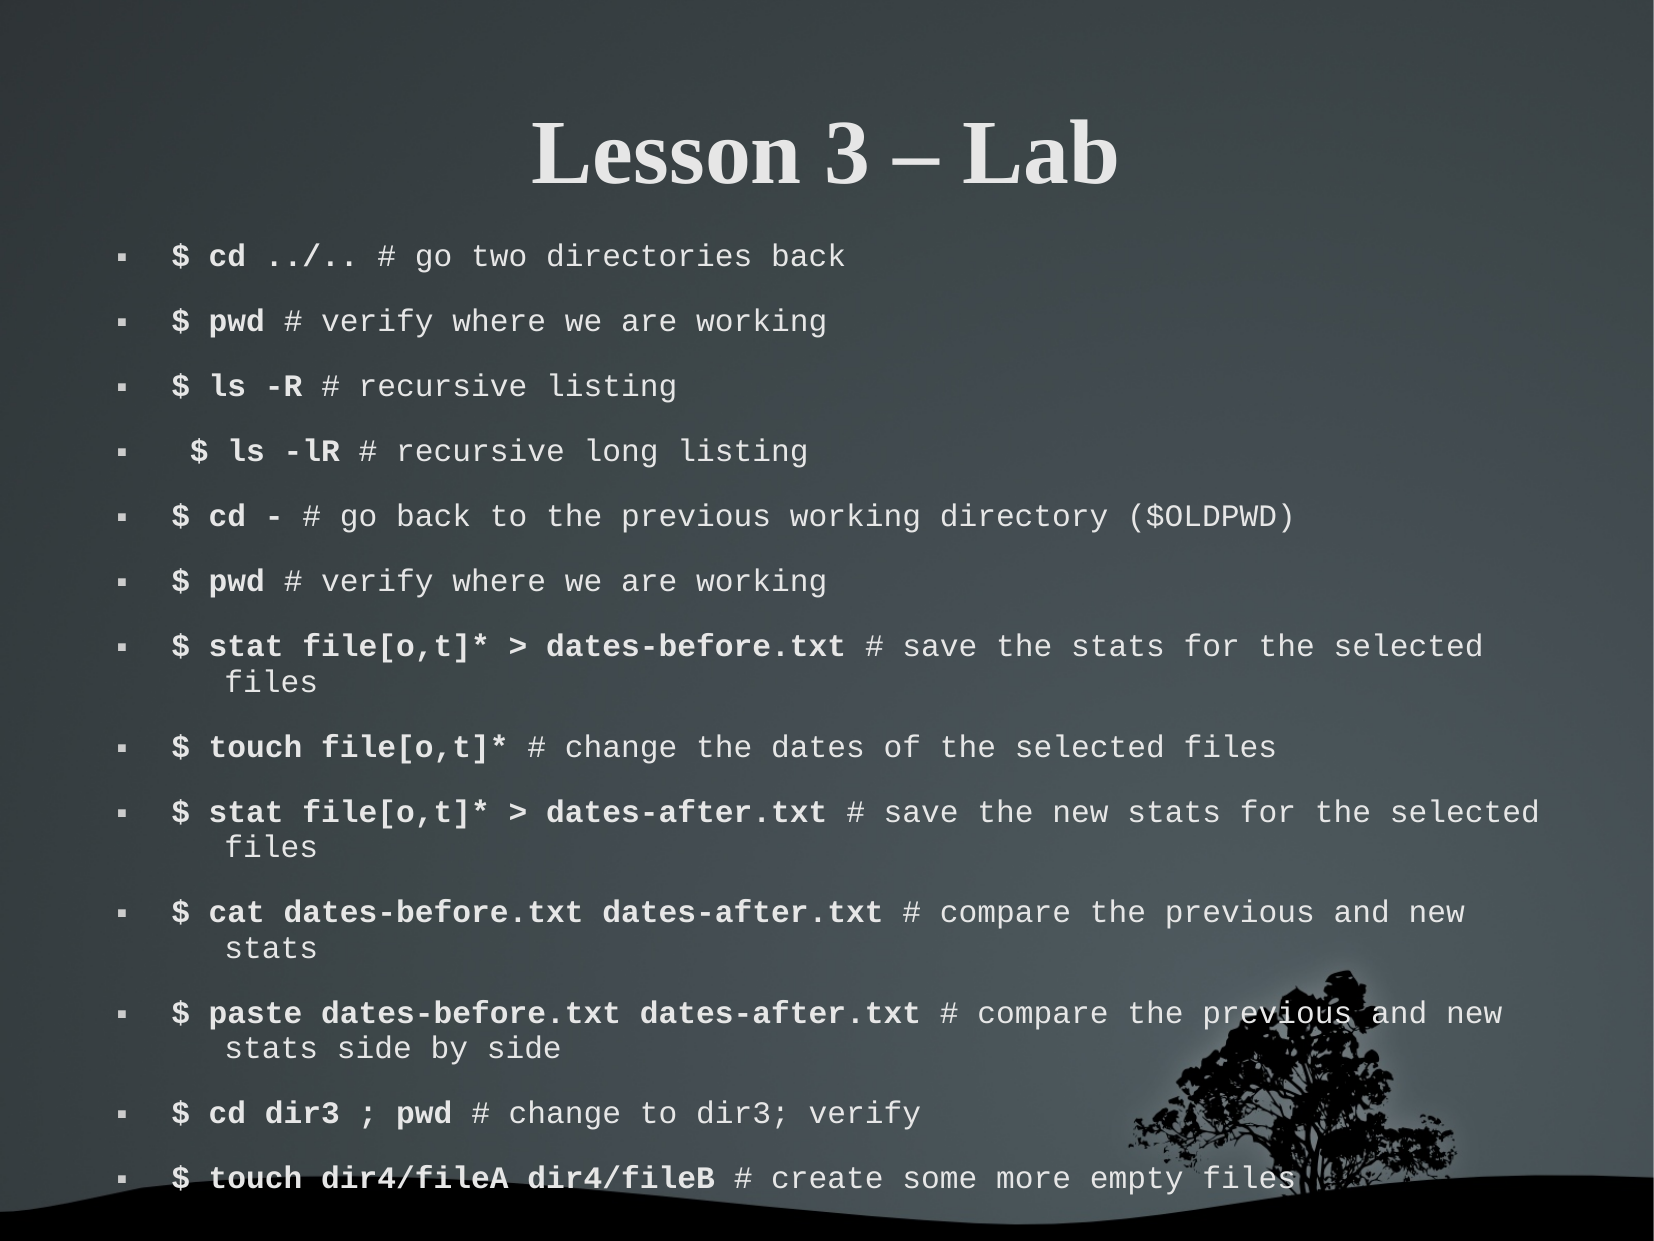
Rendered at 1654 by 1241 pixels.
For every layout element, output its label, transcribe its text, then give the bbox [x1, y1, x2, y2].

title Lesson 3 – Lab [82, 49, 1571, 240]
list $ cd ../.. # go two directories back $ pwd # verify where we are working $ ls -R # recursive listing $ ls -lR # recursive long listing $ cd - # go back to the previous working directory ($OLDPWD) $ pwd # verify where we are working $ stat file[o,t]* > dates-before.txt # save the stats for the selected files $ touch file[o,t]* # change the dates of the selected files $ stat file[o,t]* > dates-after.txt # save the new stats for the selected files $ cat dates-before.txt dates-after.txt # compare the previous and new stats $ paste dates-before.txt dates-after.txt # compare the previous and new stats side by side $ cd dir3 ; pwd # change to dir3; verify $ touch dir4/fileA dir4/fileB # create some more empty files [82, 240, 1571, 1199]
picture [0, 0, 1654, 1241]
